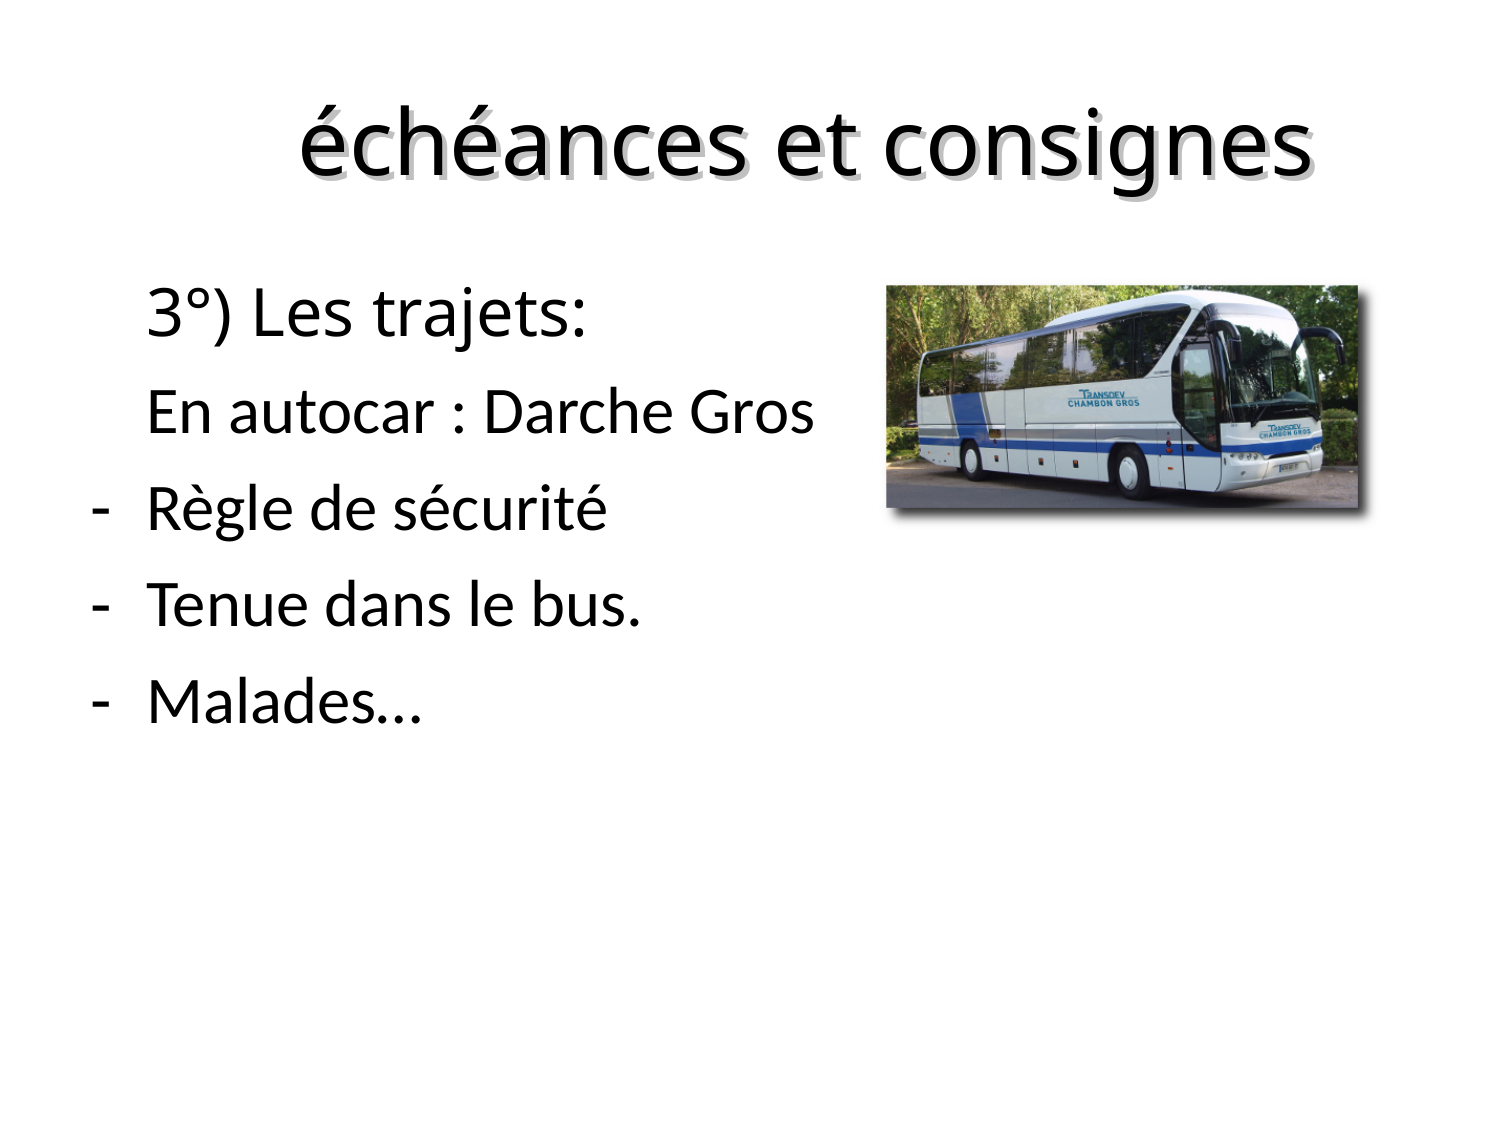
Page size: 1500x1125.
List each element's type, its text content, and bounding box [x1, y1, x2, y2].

list 3°) Les trajets: En autocar : Darche Gros Règle de sécurité Tenue dans le bus. Malades… [75, 262, 1426, 1005]
title échéances et consignes [75, 45, 1426, 233]
picture [879, 278, 1382, 533]
